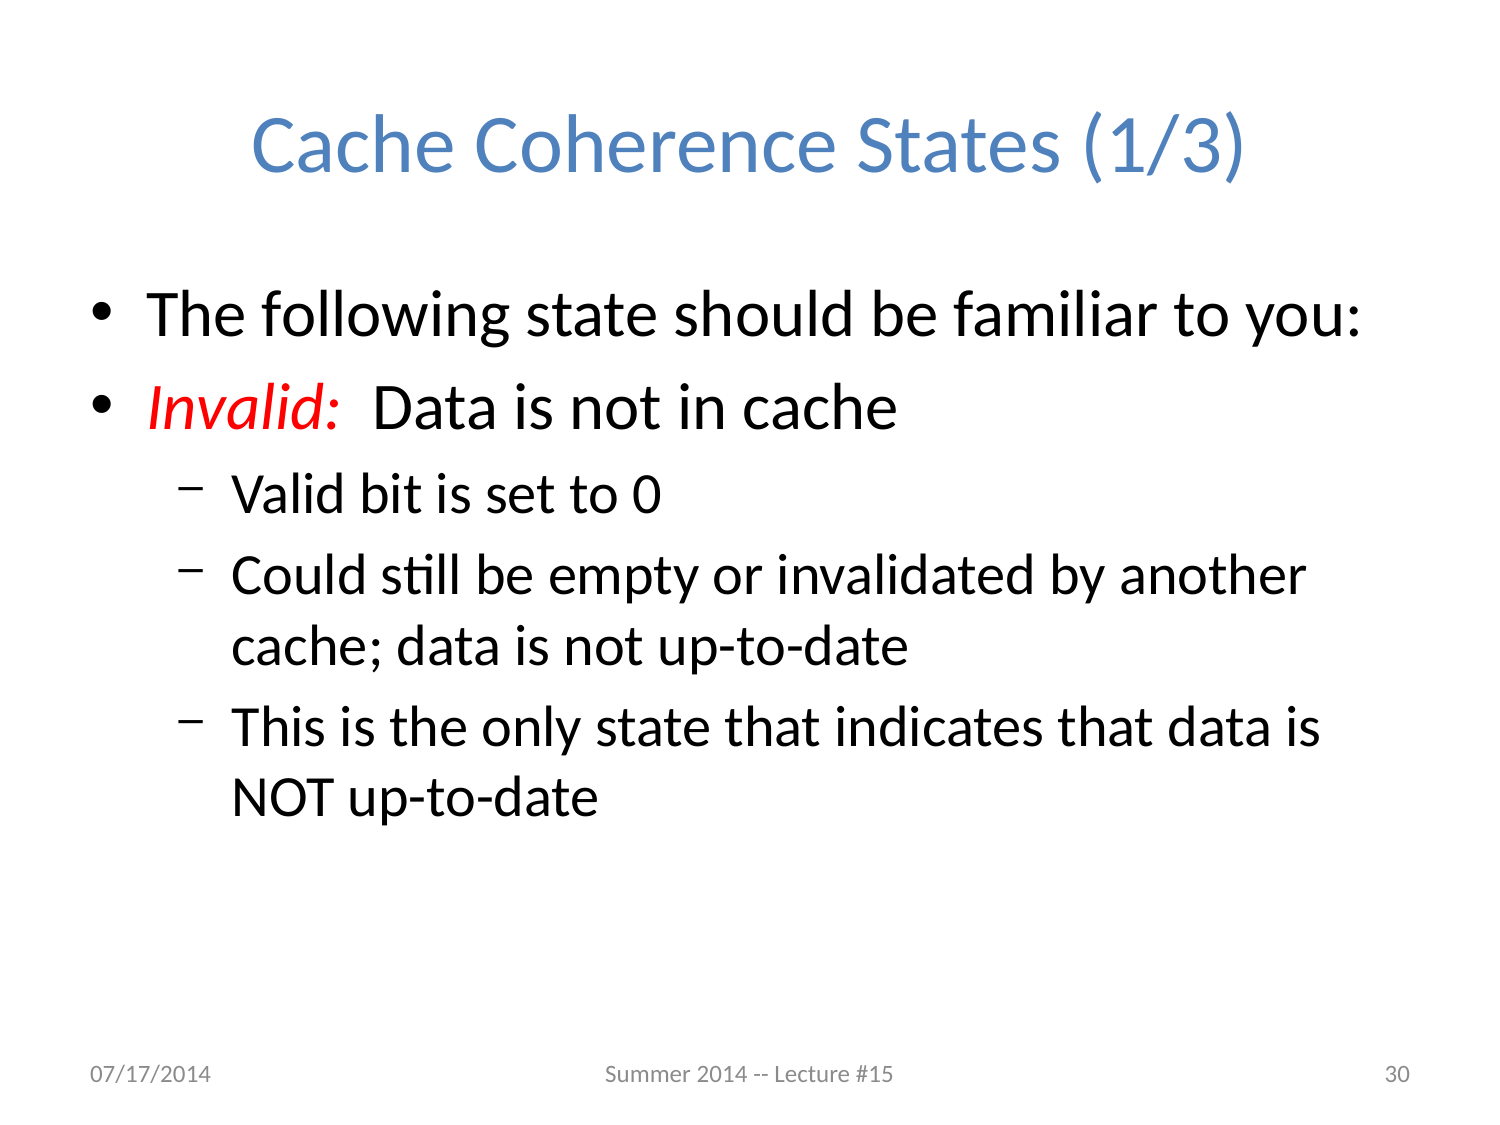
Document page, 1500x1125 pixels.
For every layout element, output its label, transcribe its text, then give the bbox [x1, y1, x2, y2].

title Cache Coherence States (1/3) [75, 45, 1425, 233]
list The following state should be familiar to you: Invalid: Data is not in cache Valid bit is set to 0 Could still be empty or invalidated by another cache; data is not up-to-date This is the only state that indicates that data is NOT up-to-date [75, 262, 1425, 1073]
slide_number 07/17/2014 [75, 1042, 425, 1103]
slide_number <number> [1074, 1042, 1425, 1103]
footer Summer 2014 -- Lecture #15 [512, 1042, 988, 1103]
